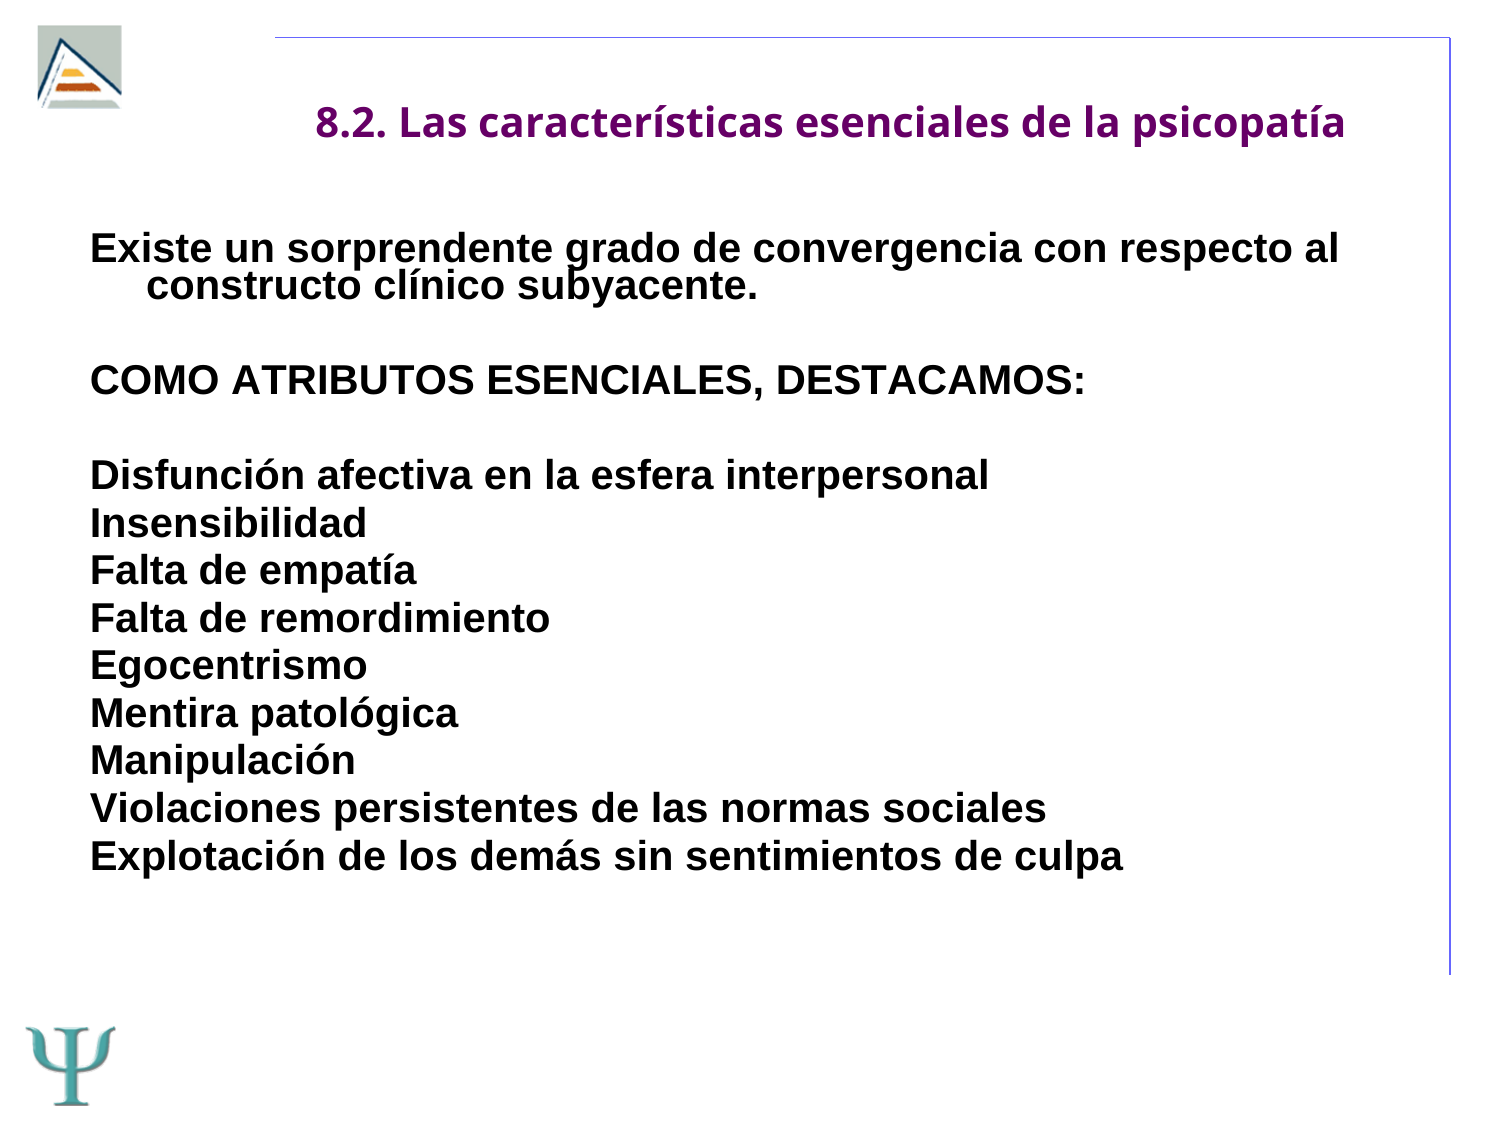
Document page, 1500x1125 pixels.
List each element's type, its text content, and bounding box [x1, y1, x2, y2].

picture [24, 1024, 75, 1106]
picture [37, 24, 122, 109]
title 8.2. Las características esenciales de la psicopatía [262, 74, 1401, 168]
list Existe un sorprendente grado de convergencia con respecto al constructo clínico subyacente. COMO ATRIBUTOS ESENCIALES, DESTACAMOS: Disfunción afectiva en la esfera interpersonal Insensibilidad Falta de empatía Falta de remordimiento Egocentrismo Mentira patológica Manipulación Violaciones persistentes de las normas sociales Explotación de los demás sin sentimientos de culpa [75, 224, 1426, 1125]
